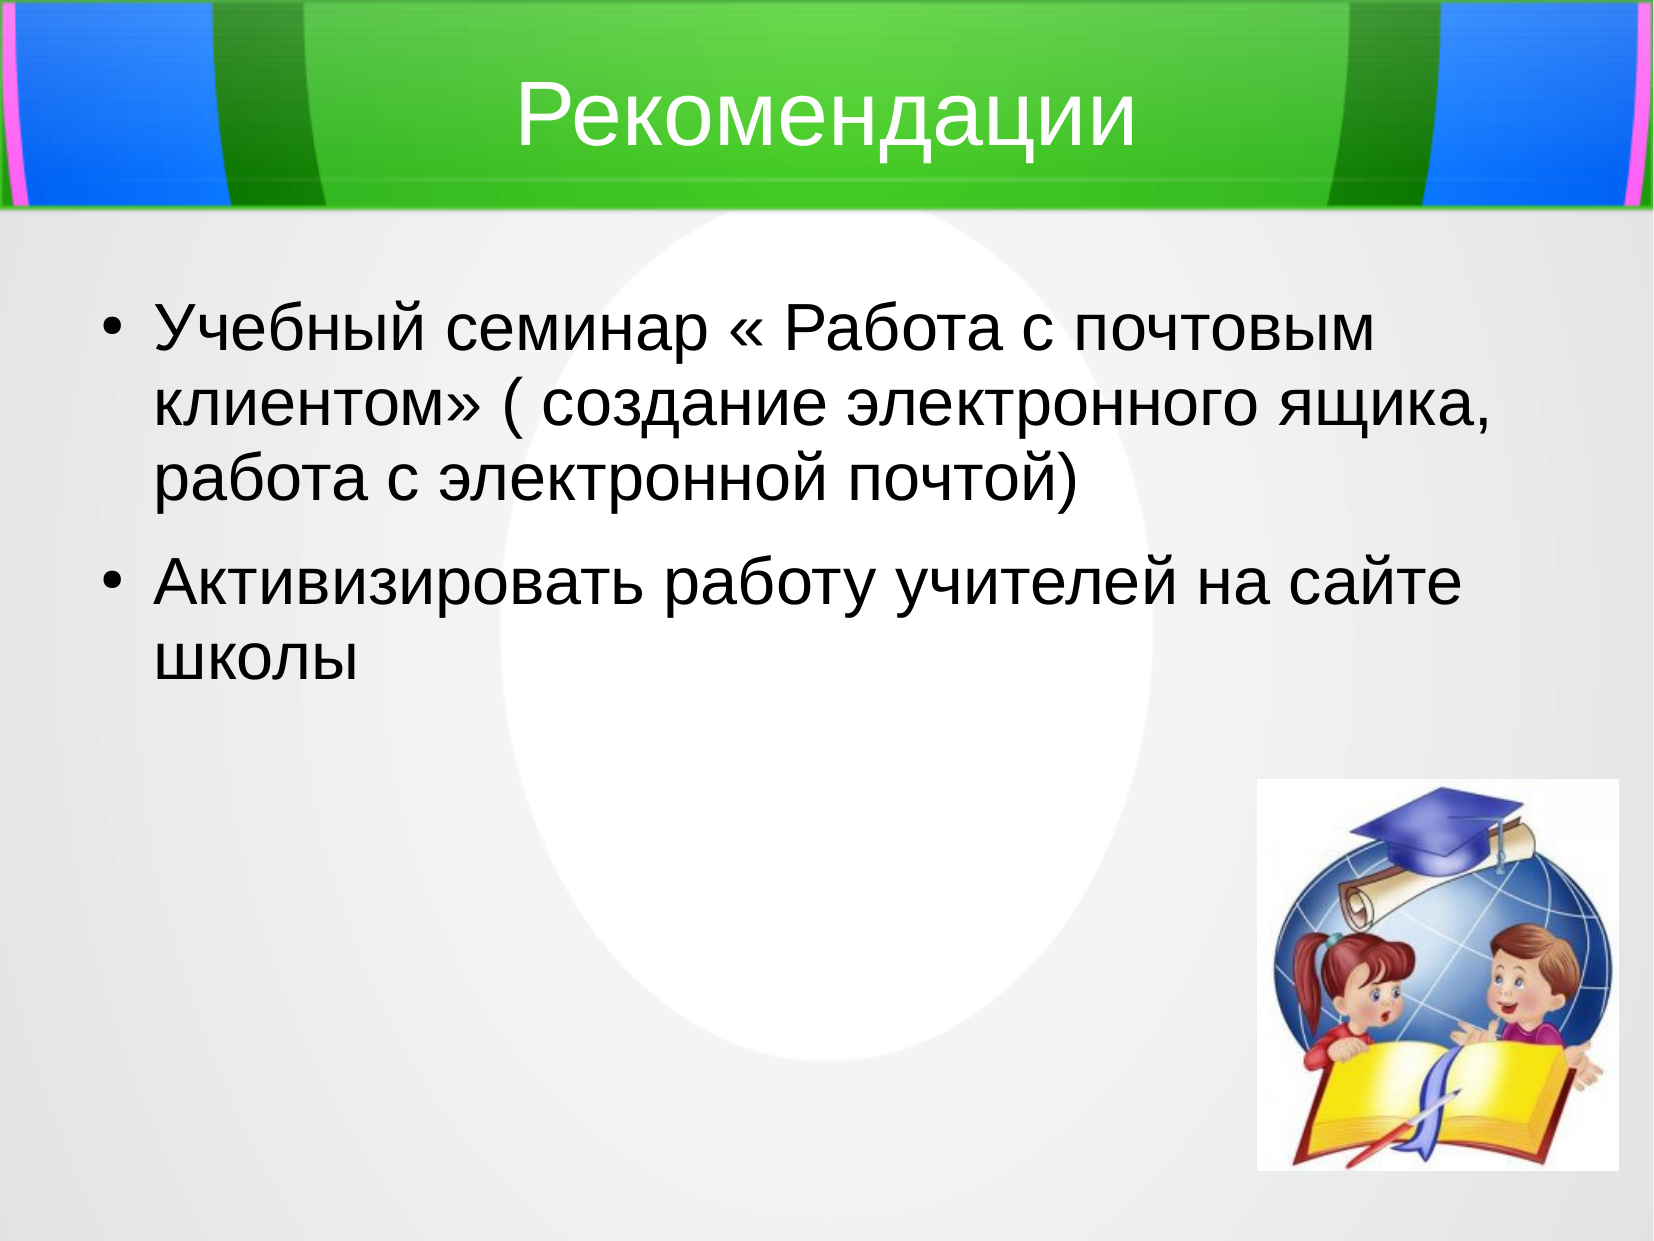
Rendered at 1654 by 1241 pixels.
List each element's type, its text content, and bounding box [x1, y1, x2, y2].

list Учебный семинар « Работа с почтовым клиентом» ( создание электронного ящика, работа с электронной почтой) Активизировать работу учителей на сайте школы [82, 290, 1538, 1010]
picture [0, 0, 1654, 1241]
title Рекомендации [82, 49, 1571, 179]
